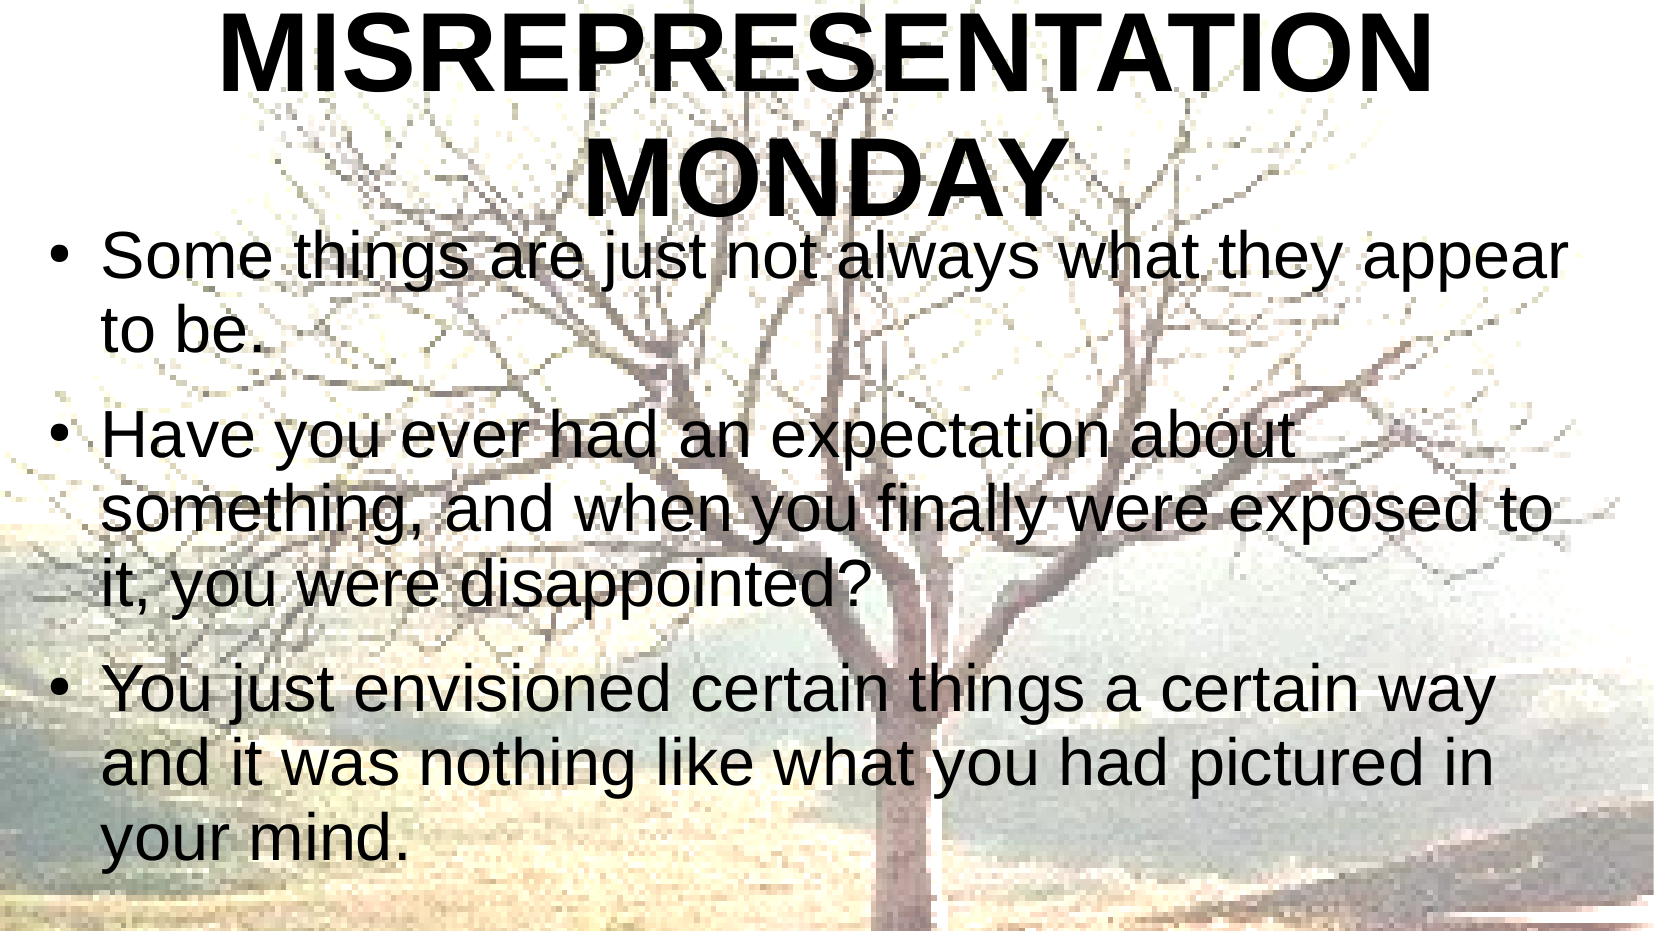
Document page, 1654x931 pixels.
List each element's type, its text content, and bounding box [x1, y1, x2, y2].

list Some things are just not always what they appear to be. Have you ever had an expectation about something, and when you finally were exposed to it, you were disappointed? You just envisioned certain things a certain way and it was nothing like what you had pictured in your mind. [30, 217, 1621, 901]
title MISREPRESENTATION MONDAY [82, 0, 1571, 217]
picture [0, 0, 1654, 931]
